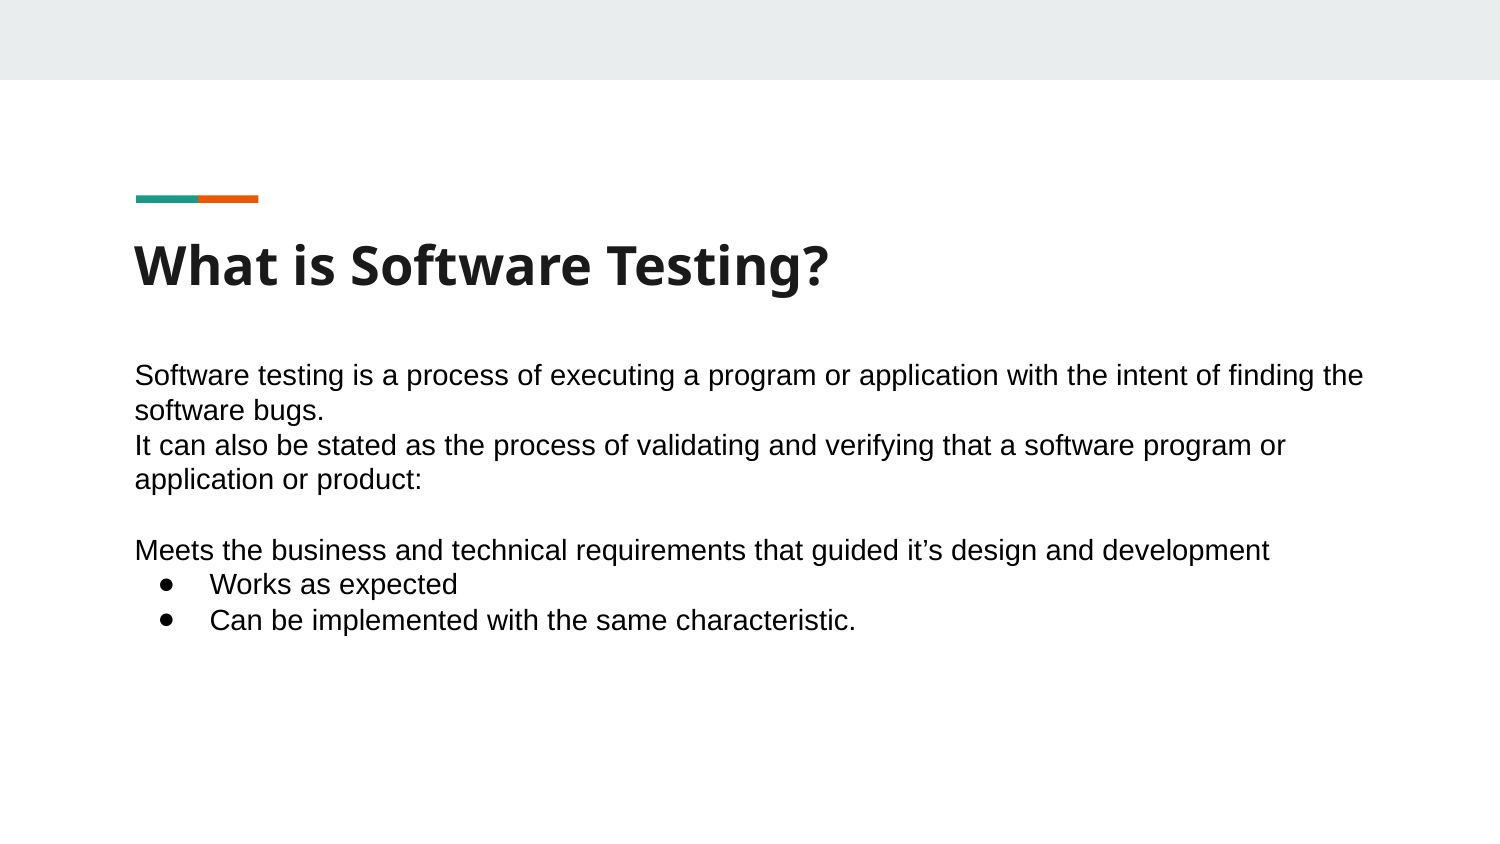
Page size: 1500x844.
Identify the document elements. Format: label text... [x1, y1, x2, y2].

list Software testing is a process of executing a program or application with the intent of finding the software bugs. It can also be stated as the process of validating and verifying that a software program or application or product: Meets the business and technical requirements that guided it’s design and development Works as expected Can be implemented with the same characteristic. [119, 341, 1381, 712]
title What is Software Testing? [119, 216, 1381, 305]
